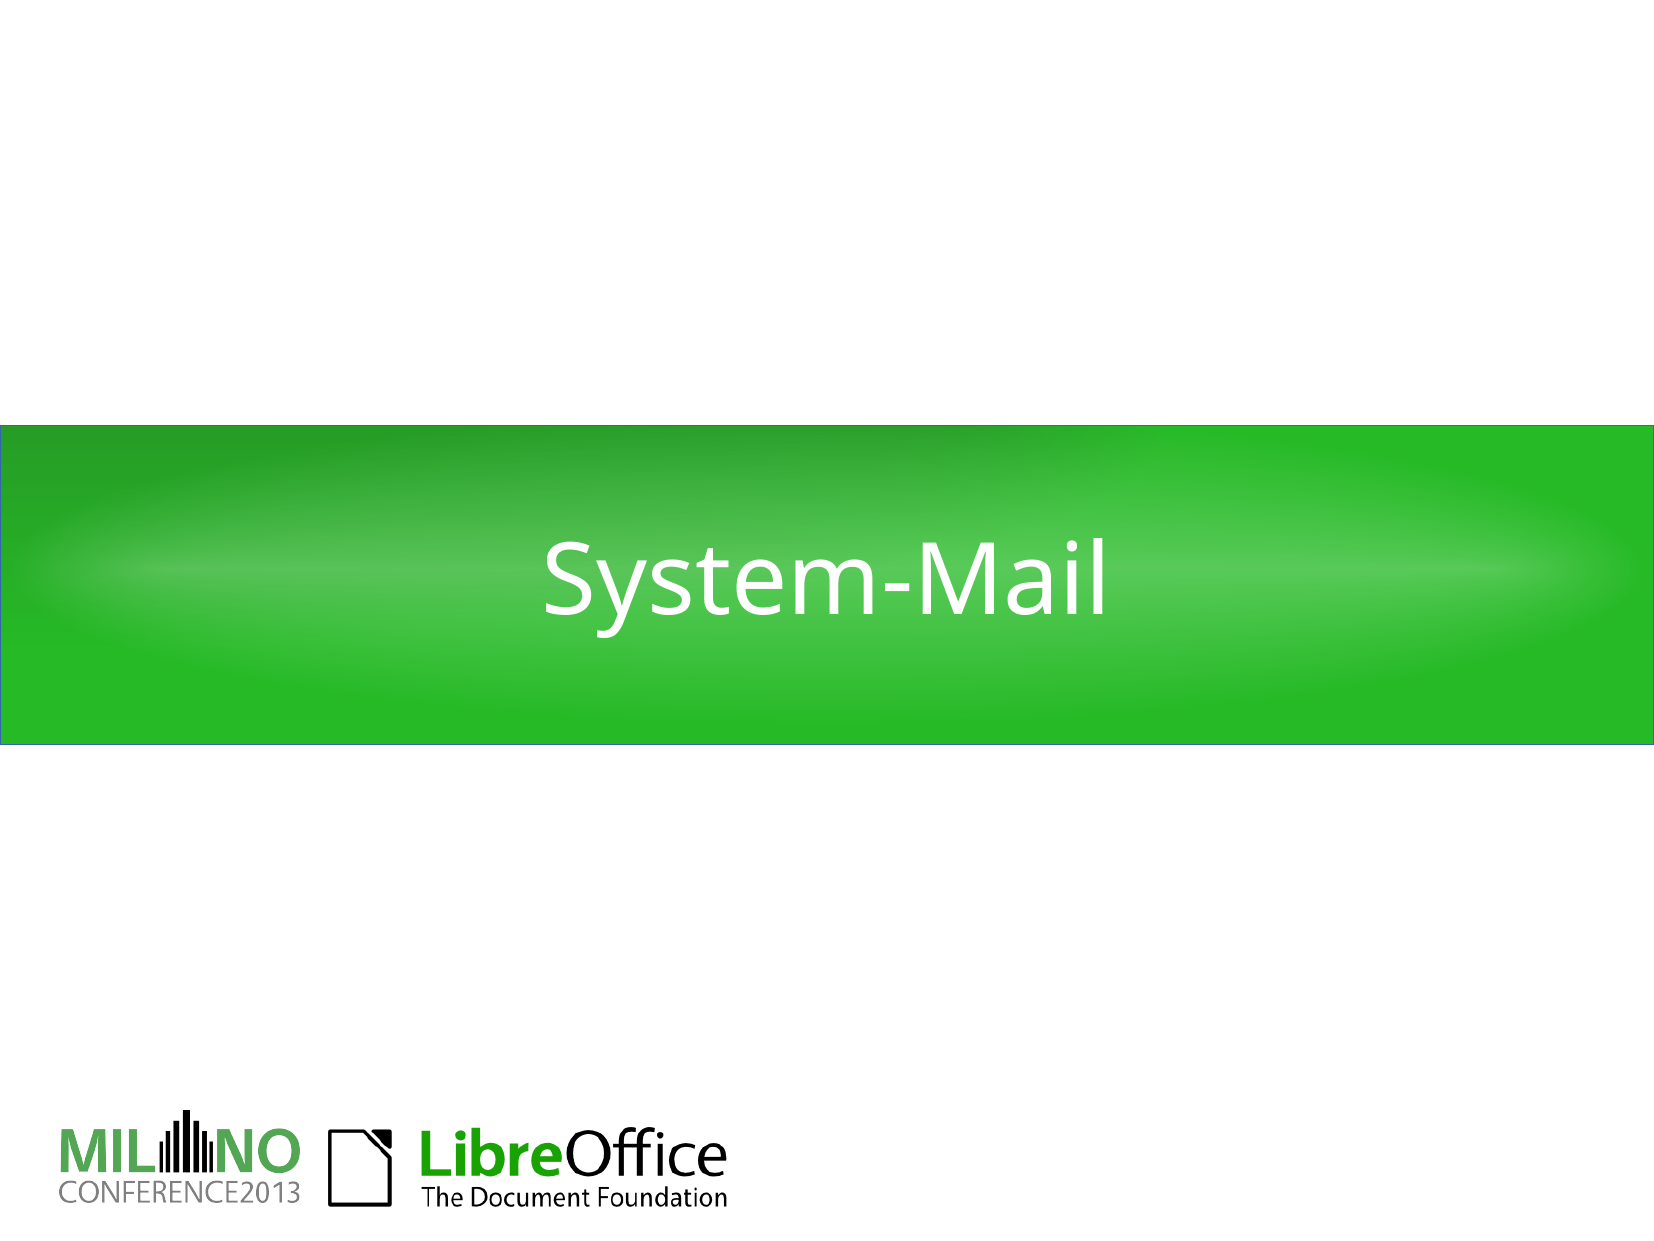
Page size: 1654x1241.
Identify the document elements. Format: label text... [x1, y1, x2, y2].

picture [59, 1092, 757, 1241]
title System-Mail [82, 472, 1571, 680]
